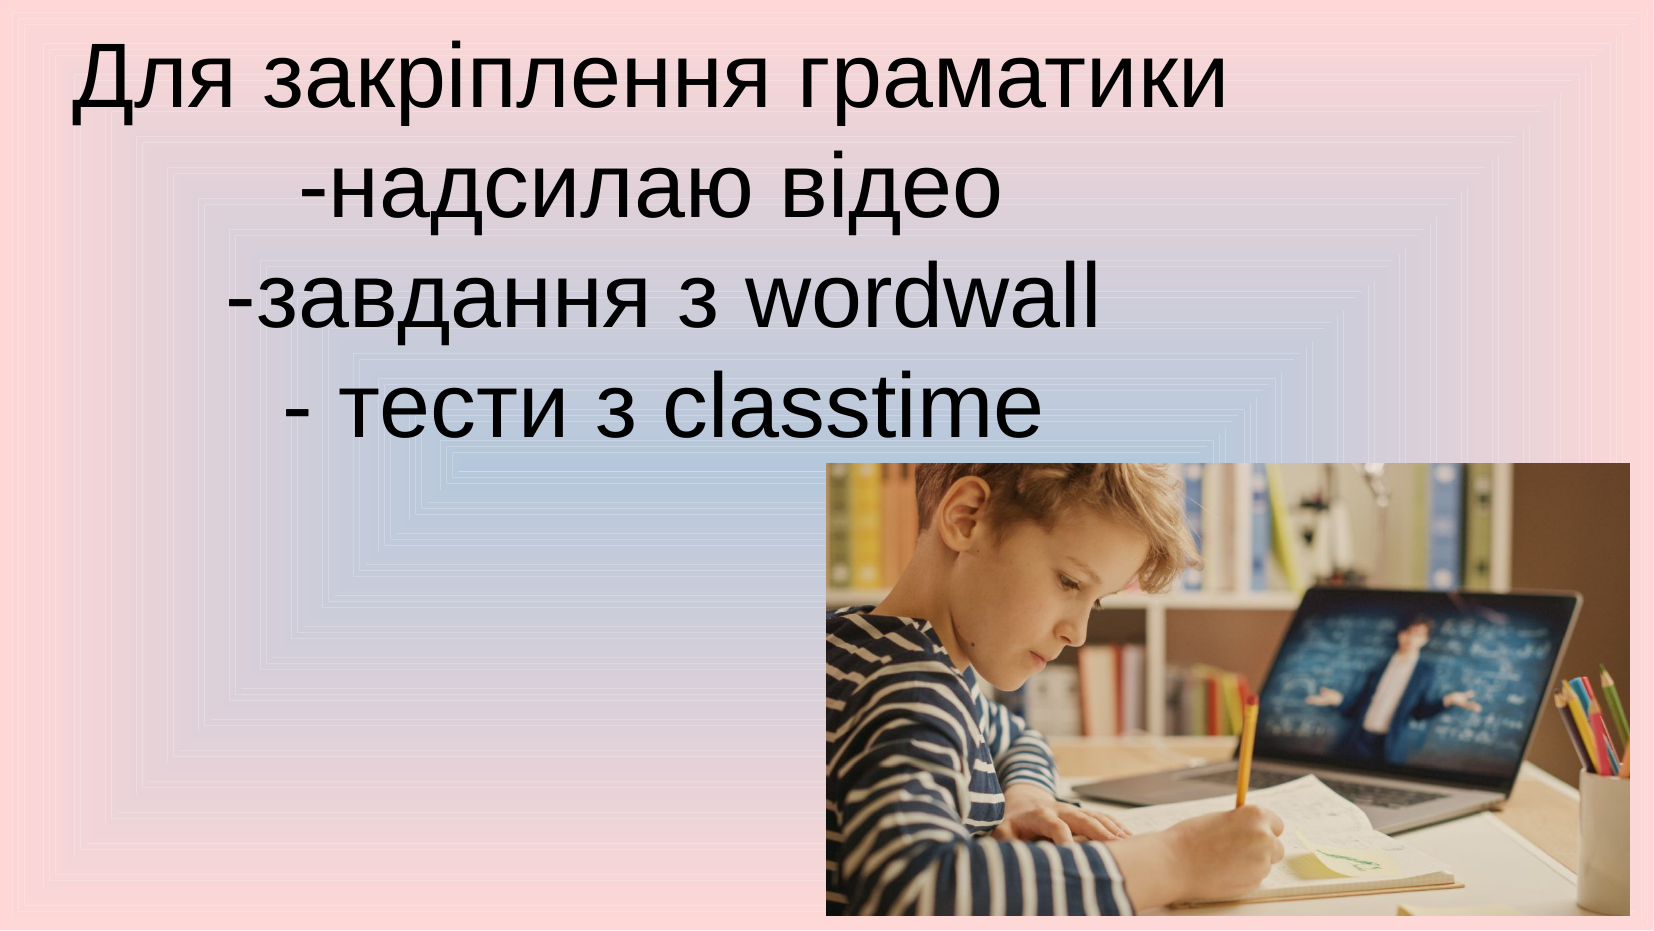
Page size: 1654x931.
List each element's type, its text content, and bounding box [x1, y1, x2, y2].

picture [826, 463, 1630, 916]
title Для закріплення граматики -надсилаю відео -завдання з wordwall - тести з classtime [0, 0, 1329, 473]
